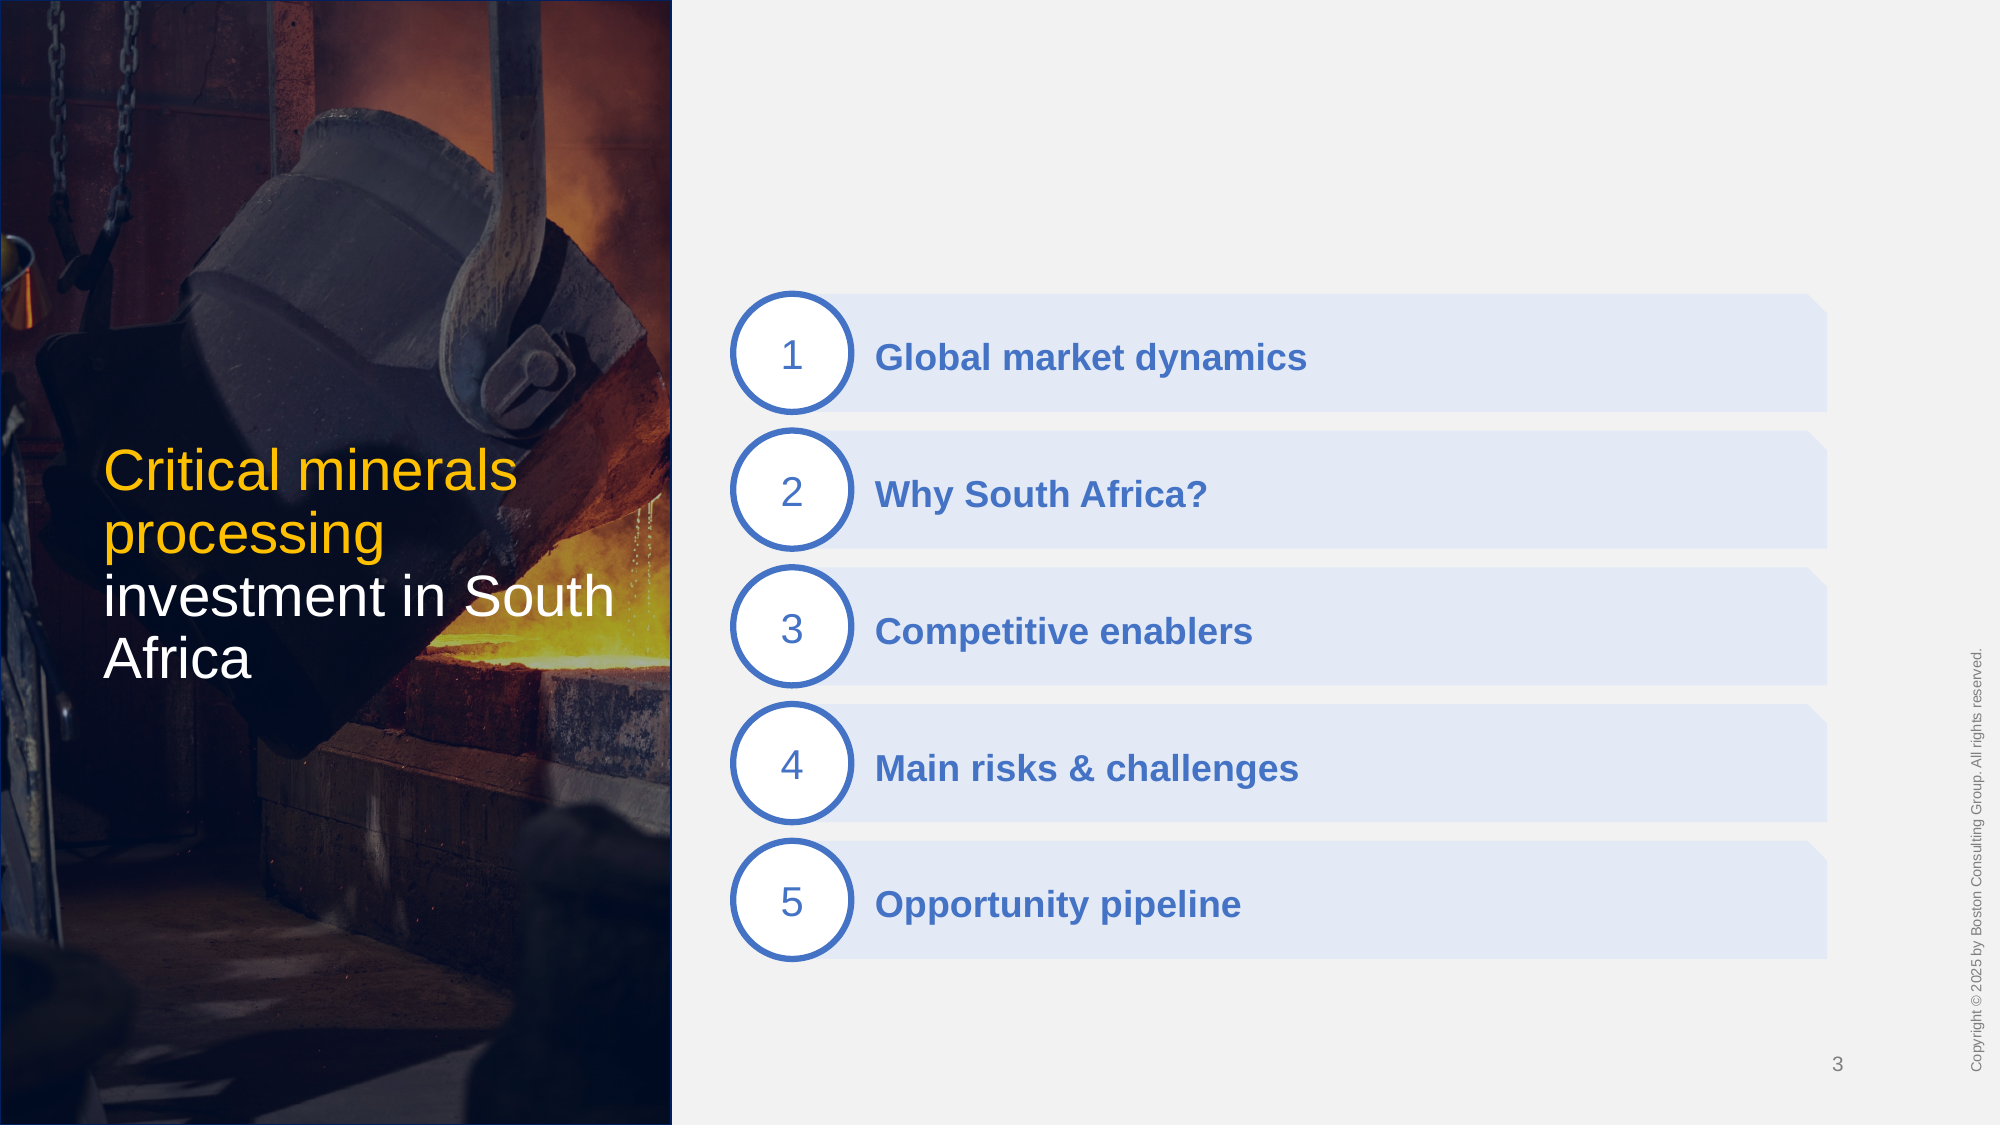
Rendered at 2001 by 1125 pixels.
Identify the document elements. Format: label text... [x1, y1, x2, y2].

text_box 5 [733, 840, 852, 959]
text_box [695, 285, 1897, 972]
text_box 2 [733, 430, 852, 549]
title Critical minerals processing investment in South Africa [103, 439, 617, 686]
text_box [0, 0, 671, 1125]
text_box Opportunity pipeline [803, 840, 1828, 959]
text_box Why South Africa? [802, 430, 1828, 549]
text_box Global market dynamics [803, 293, 1828, 412]
text_box Competitive enablers [799, 567, 1828, 686]
text_box Main risks & challenges [797, 704, 1828, 823]
text_box 1 [733, 293, 852, 412]
text_box 3 [733, 567, 852, 686]
text_box 4 [733, 704, 852, 823]
